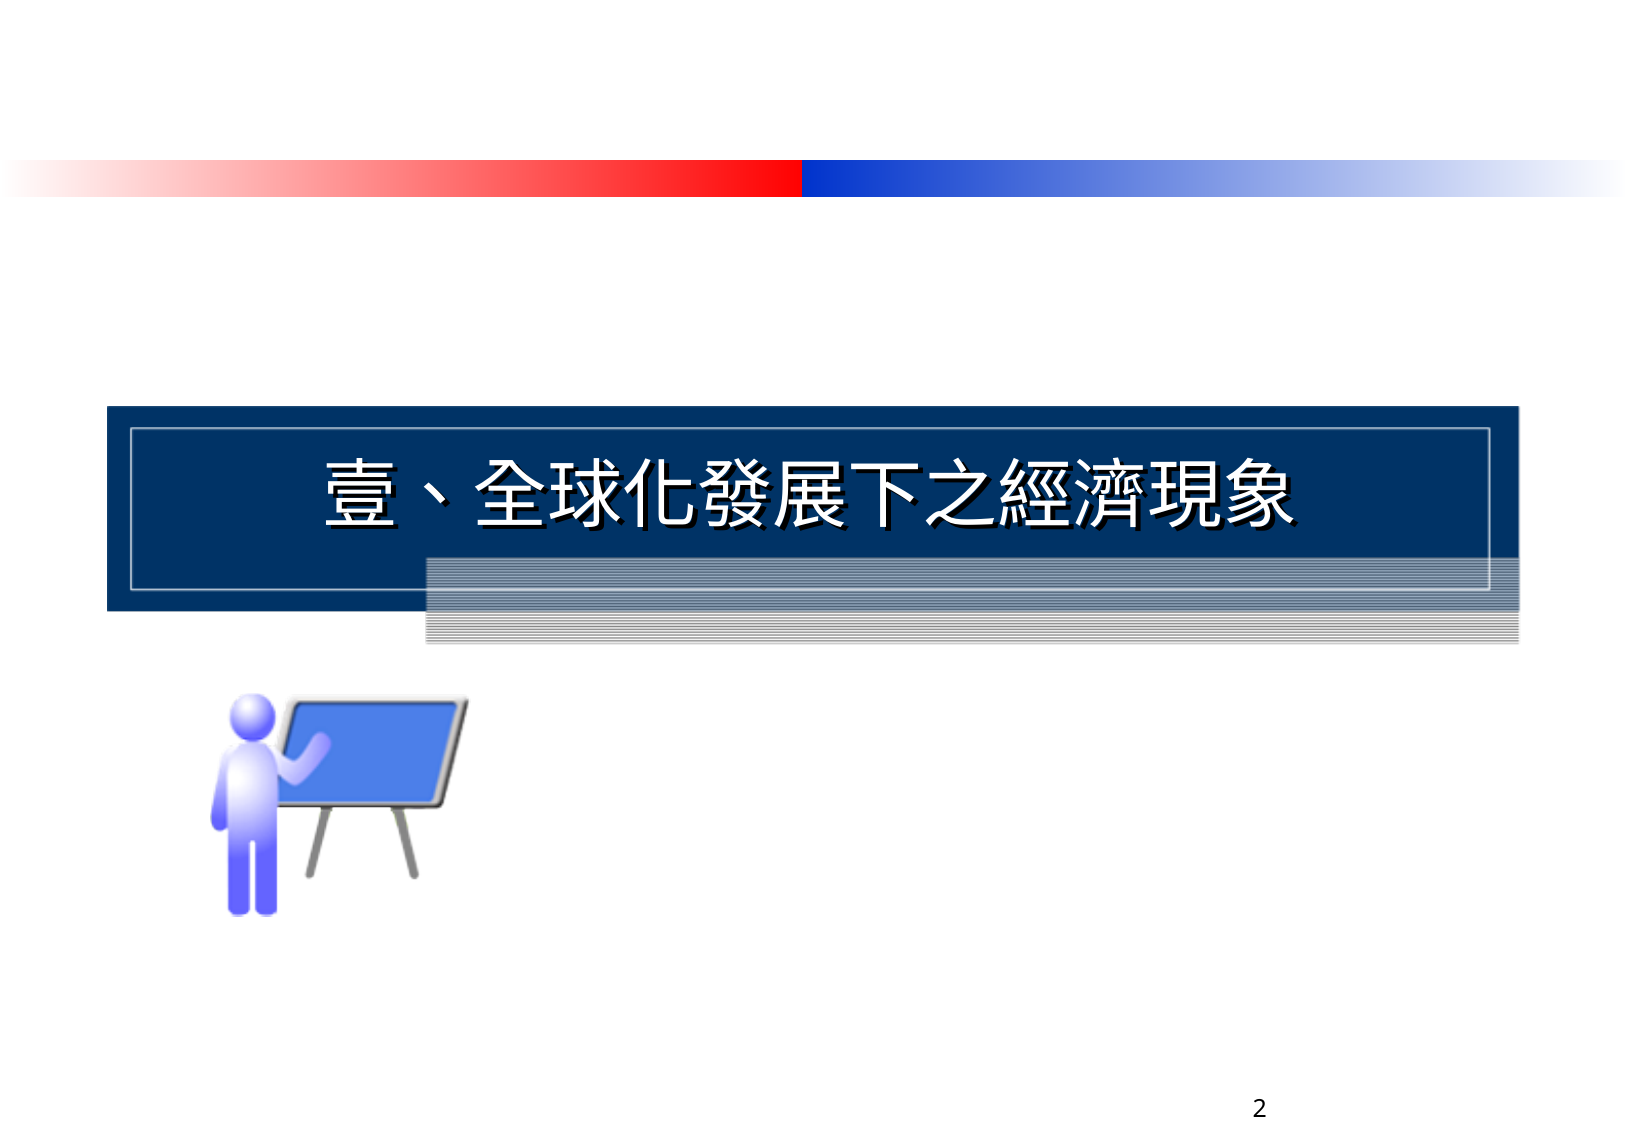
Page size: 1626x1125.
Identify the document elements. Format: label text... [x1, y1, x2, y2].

picture [210, 693, 471, 917]
text_box 壹、全球化發展下之經濟現象 [143, 439, 1478, 544]
text_box 2 [1237, 1085, 1617, 1125]
picture [107, 406, 1522, 646]
